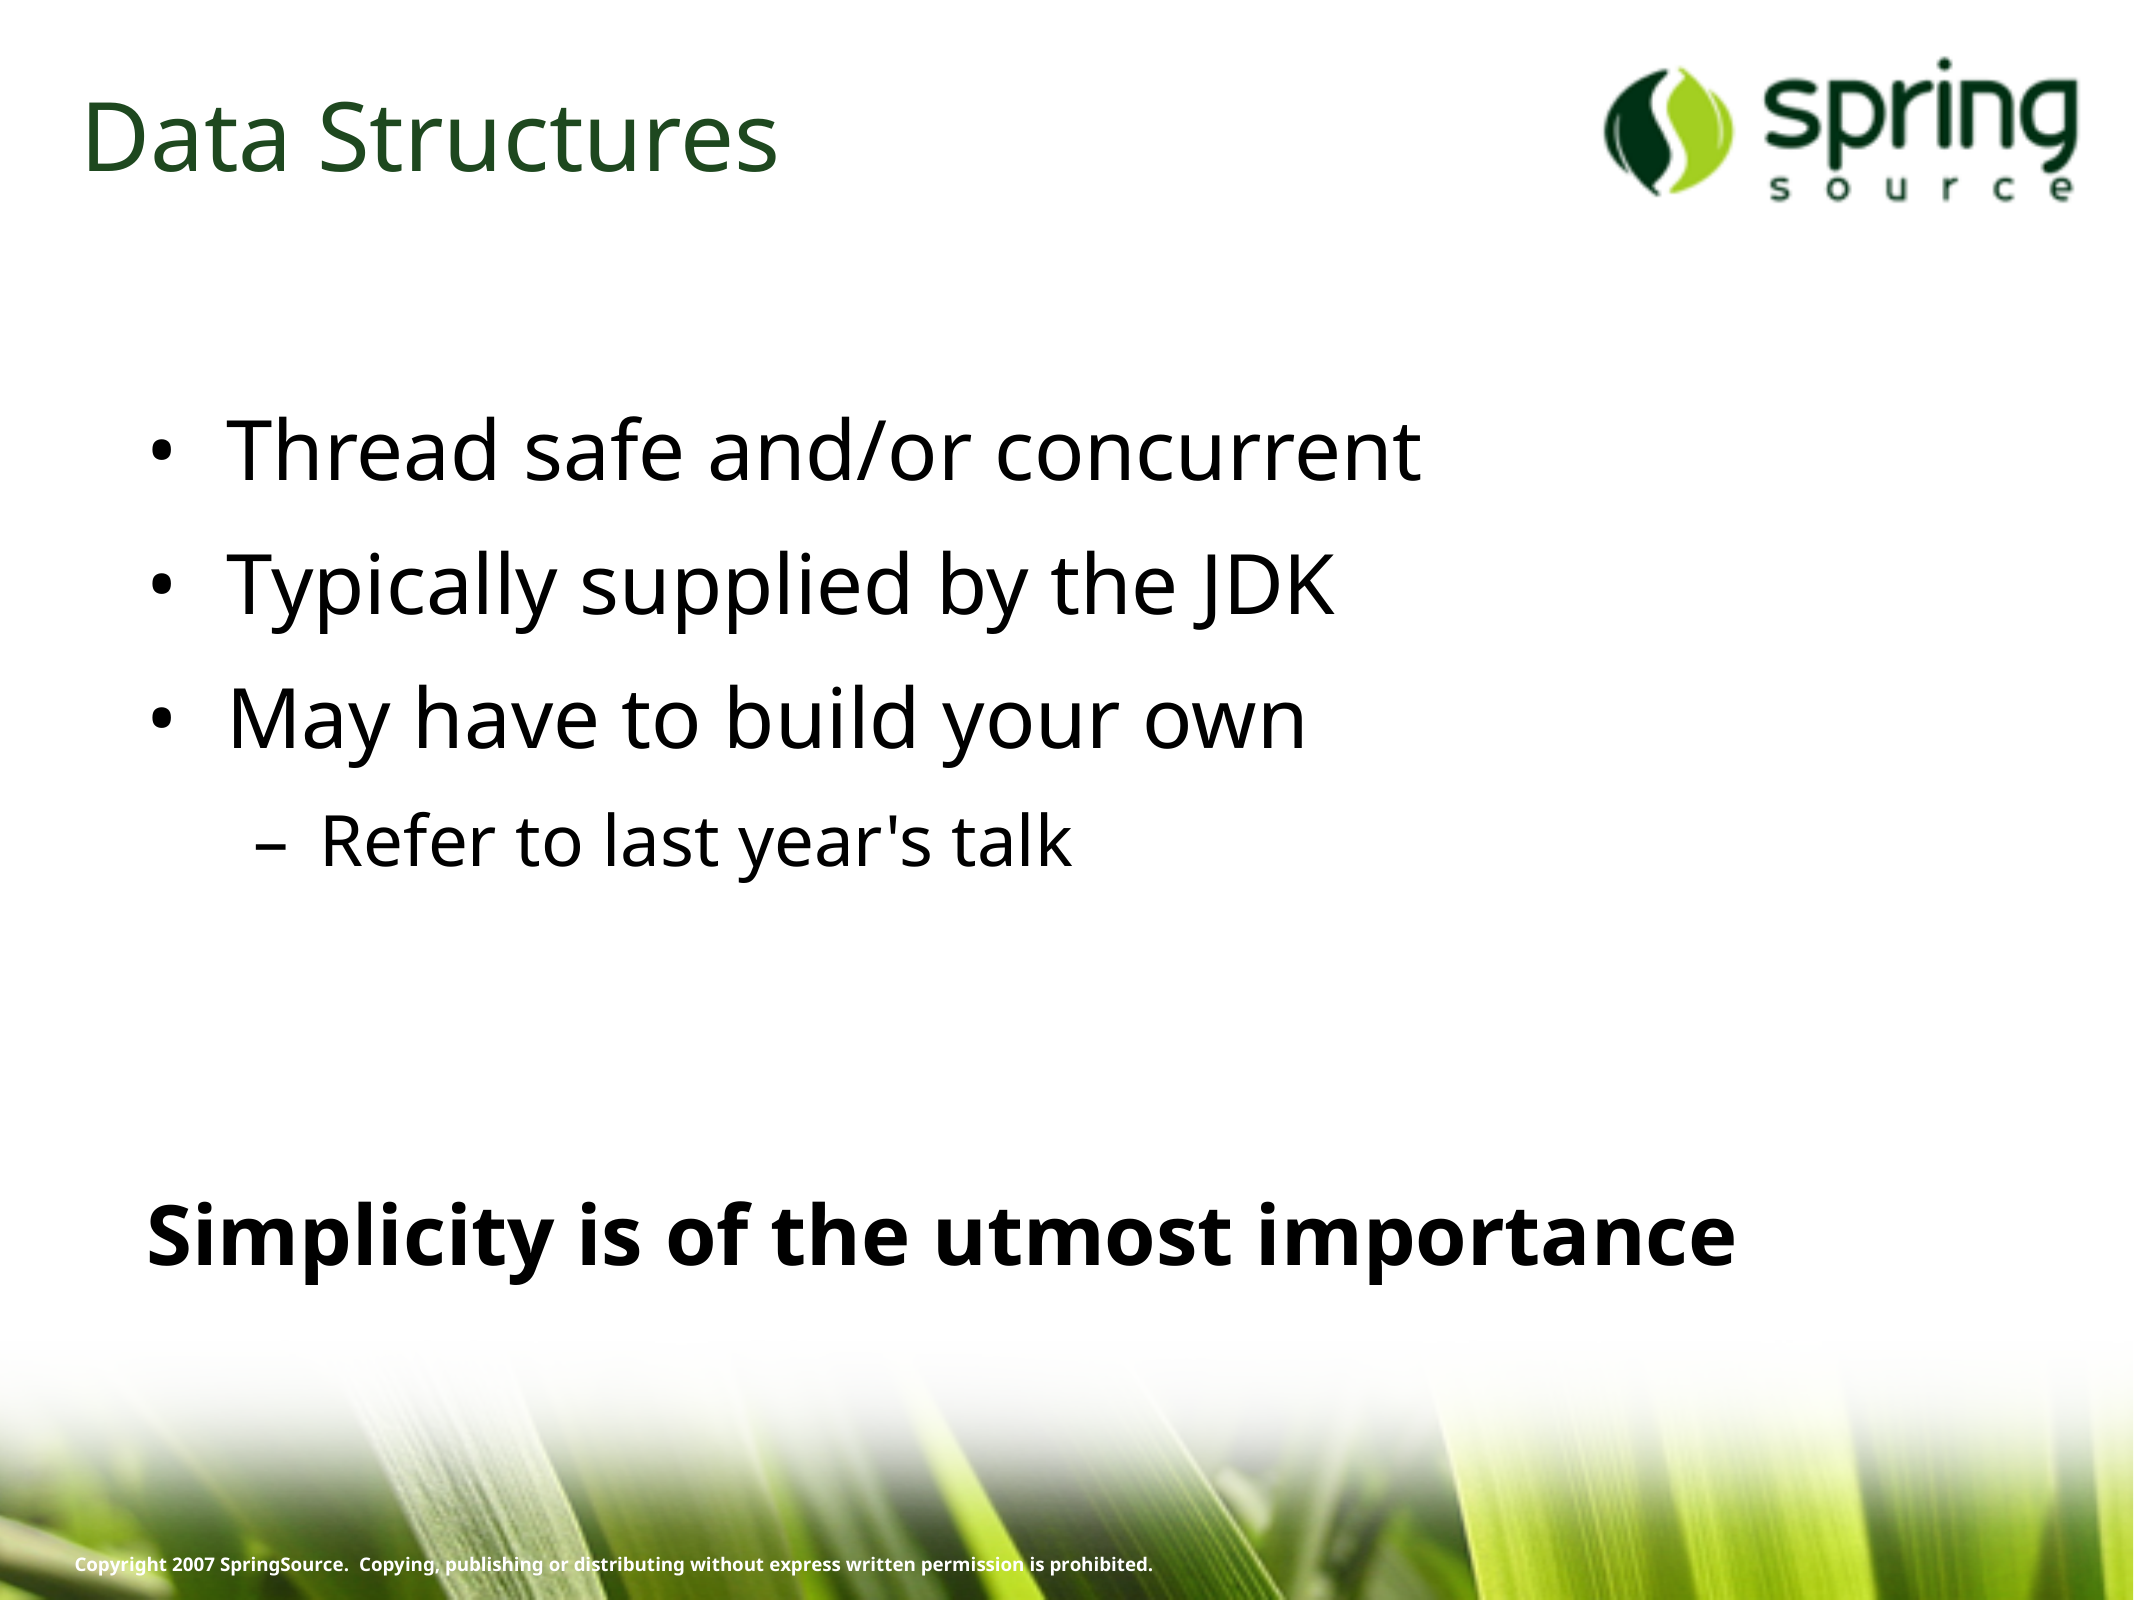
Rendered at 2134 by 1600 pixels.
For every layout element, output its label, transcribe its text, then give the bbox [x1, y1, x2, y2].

picture [0, 1340, 2134, 1600]
list Thread safe and/or concurrent Typically supplied by the JDK May have to build your own Refer to last year's talk Simplicity is of the utmost importance [146, 391, 1982, 1319]
title Data Structures [80, 16, 1548, 253]
picture [1555, 46, 2134, 224]
